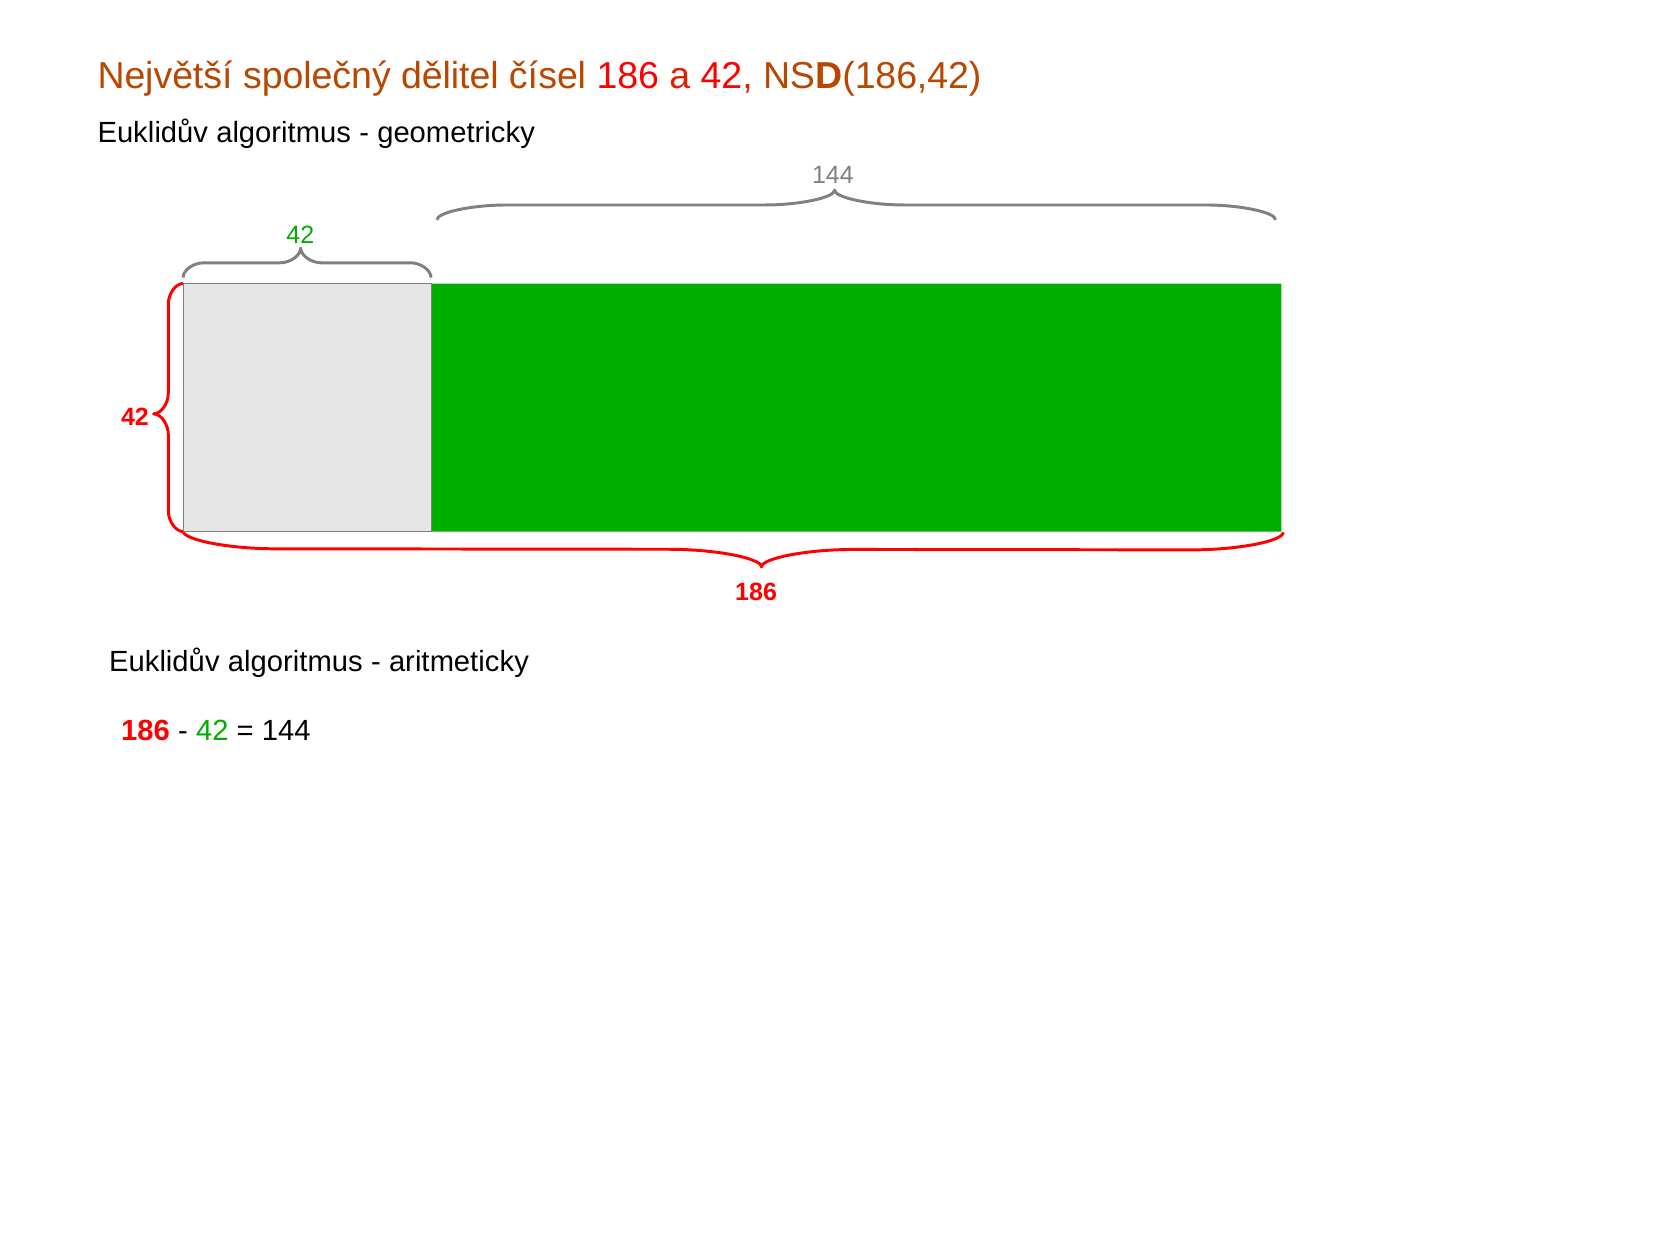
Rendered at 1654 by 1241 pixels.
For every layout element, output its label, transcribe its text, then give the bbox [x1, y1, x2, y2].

text_box 42 [106, 395, 164, 439]
text_box 42 [271, 213, 330, 257]
text_box [183, 283, 1282, 532]
text_box 144 [797, 153, 869, 197]
text_box Největší společný dělitel čísel 186 a 42, NSD(186,42) [82, 47, 1595, 142]
text_box Euklidův algoritmus - geometricky [82, 108, 1146, 166]
text_box 186 [720, 570, 793, 614]
text_box 186 - 42 = 144 144 - 42 = 102 102 - 42 = x60 060 - 42 = x18 x42 - 18 = x24 x24 - 18 = xx6 x18 - 6 = x12 x12 - 6 = xx6 xx6 - 6 = xx0 [106, 706, 355, 1086]
text_box Euklidův algoritmus - aritmeticky [94, 637, 615, 695]
